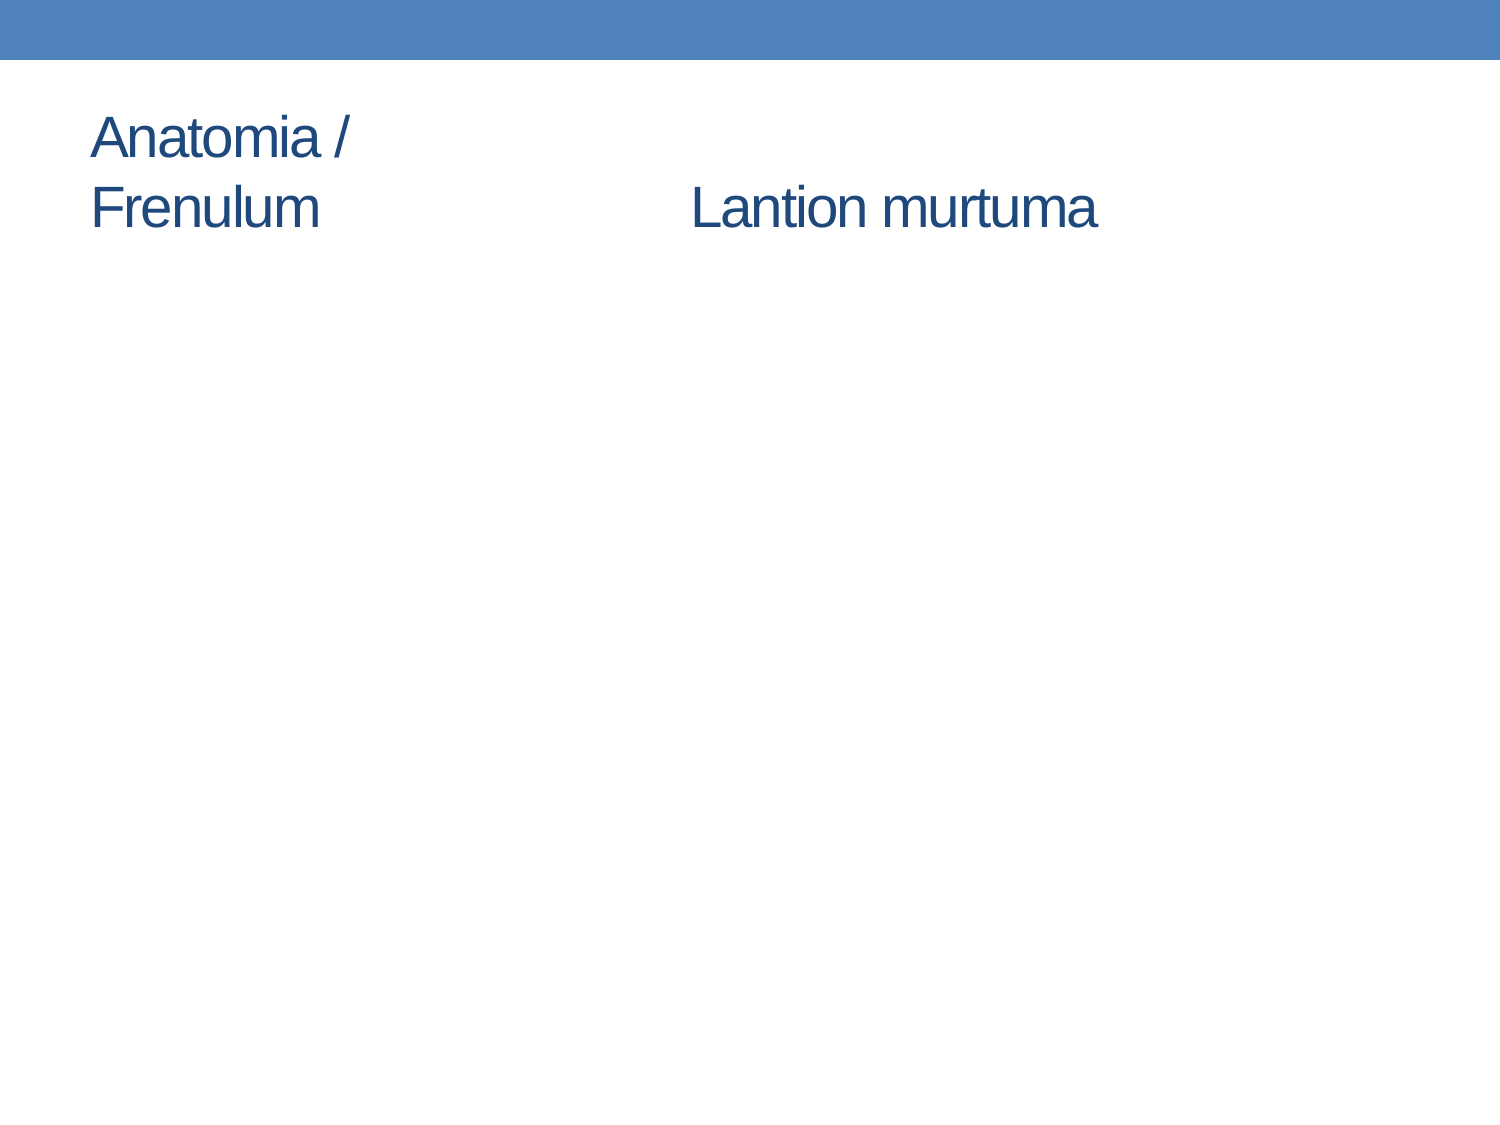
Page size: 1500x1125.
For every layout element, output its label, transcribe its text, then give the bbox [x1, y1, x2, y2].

title Anatomia / Frenulum Lantion murtuma [75, 87, 1426, 251]
